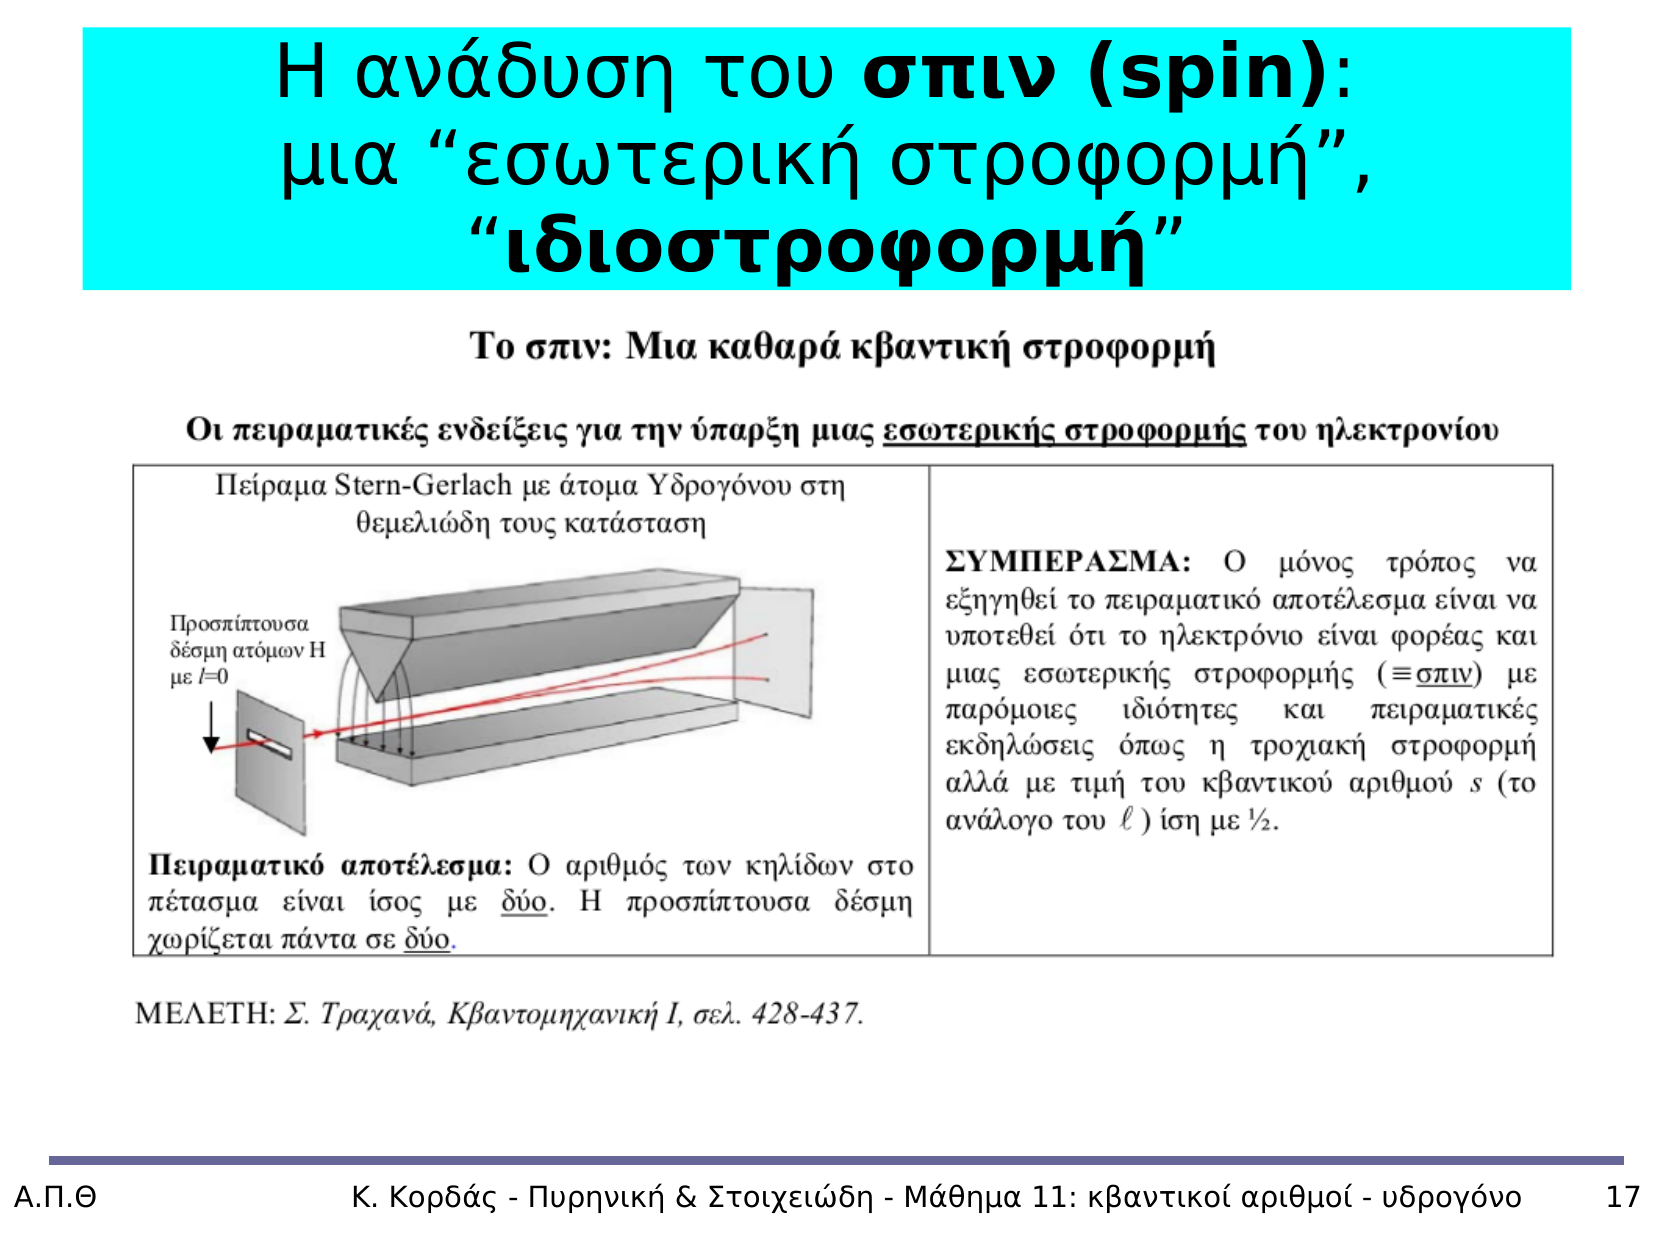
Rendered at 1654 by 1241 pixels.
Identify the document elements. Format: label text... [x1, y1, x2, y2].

title Η ανάδυση του σπιν (spin): μια “εσωτερική στροφορμή”, “ιδιοστροφορμή” [82, 27, 1571, 291]
picture [128, 315, 1560, 964]
picture [132, 984, 872, 1039]
